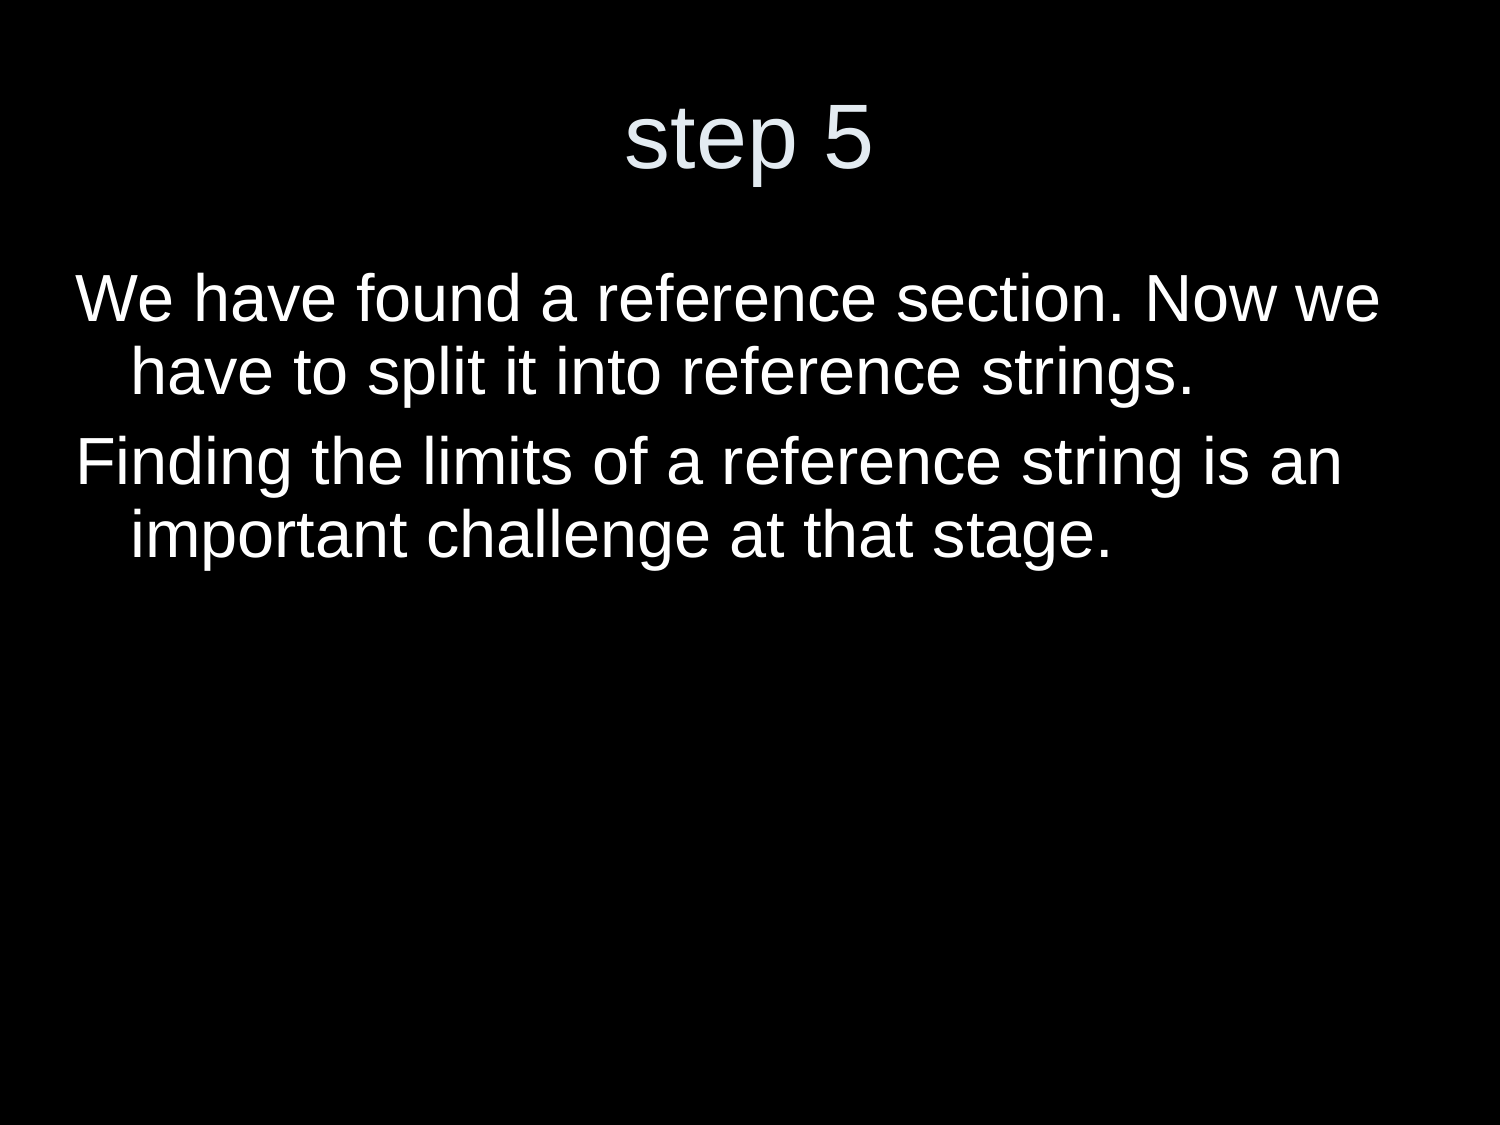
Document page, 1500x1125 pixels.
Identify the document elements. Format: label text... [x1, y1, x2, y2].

title step 5 [75, 28, 1426, 250]
list We have found a reference section. Now we have to split it into reference strings. Finding the limits of a reference string is an important challenge at that stage. [75, 262, 1426, 991]
